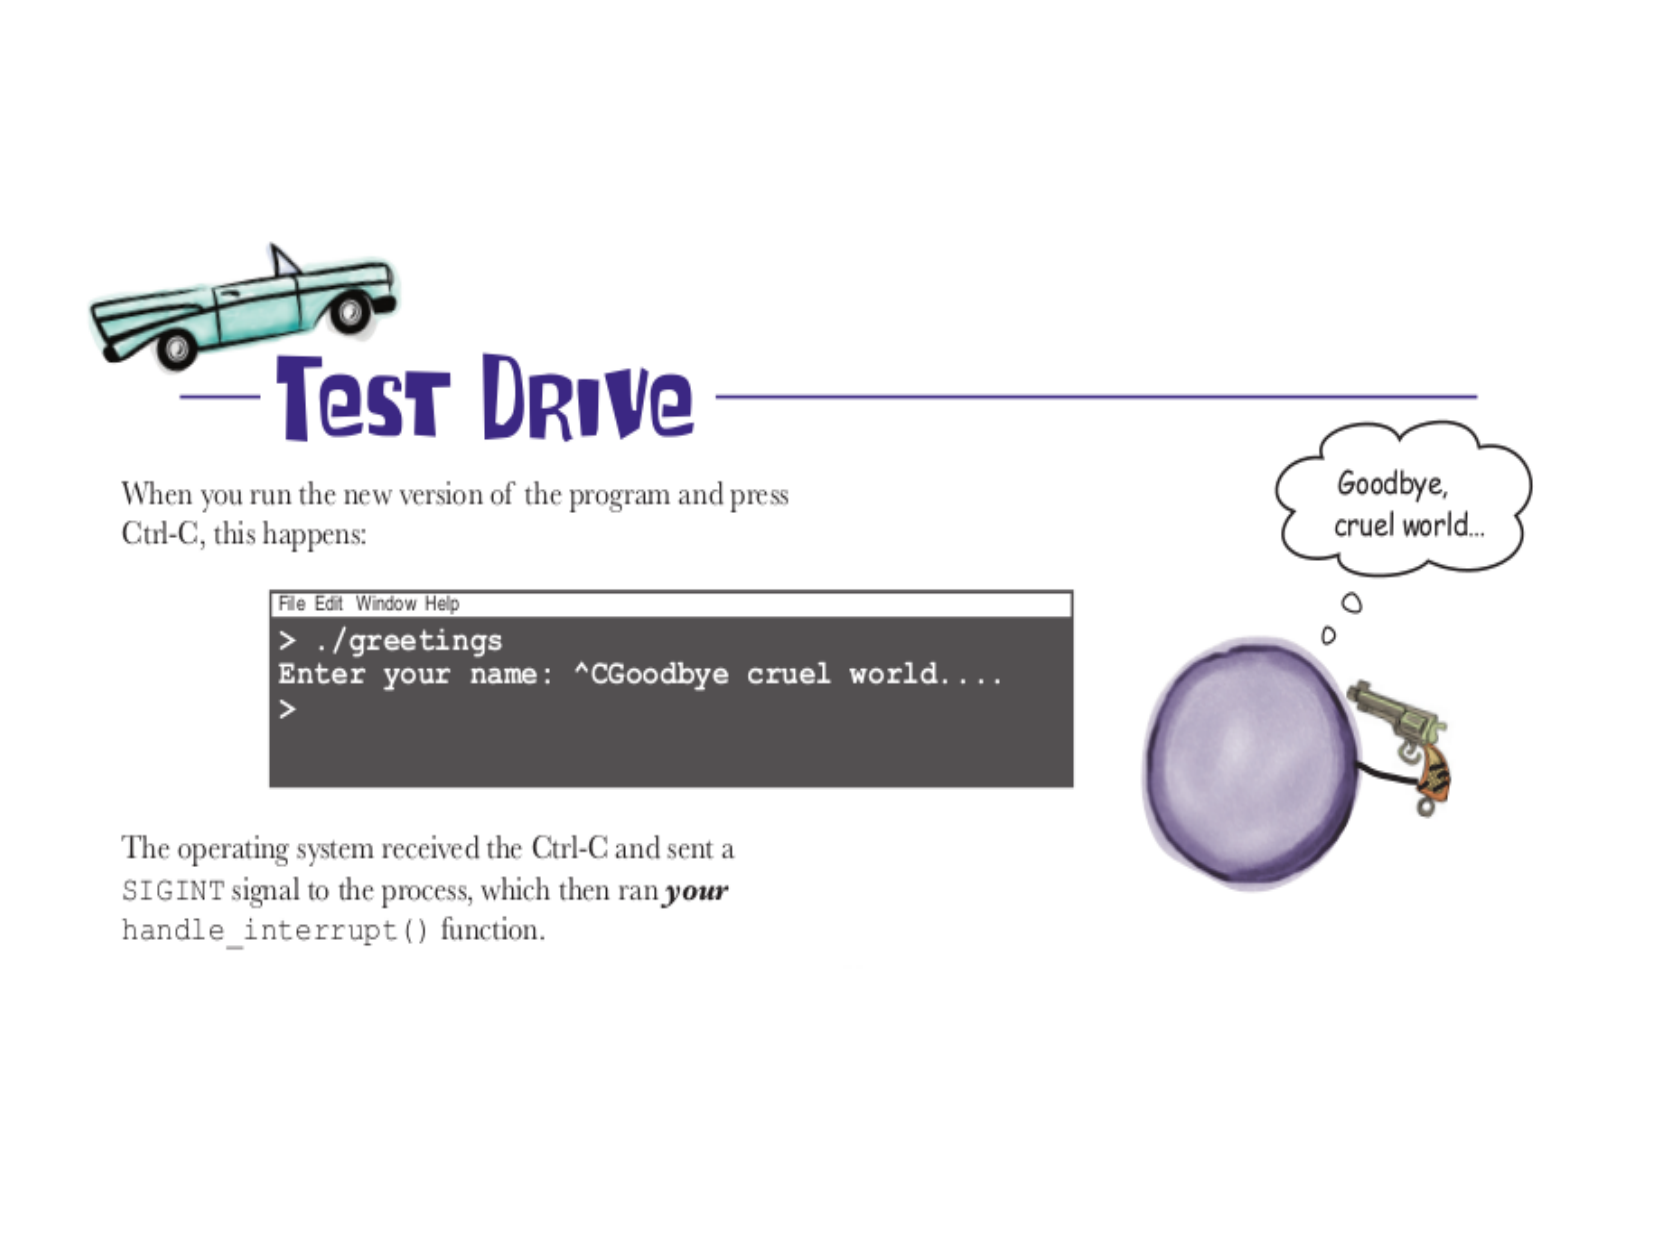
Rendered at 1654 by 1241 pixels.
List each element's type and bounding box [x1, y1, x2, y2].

picture [82, 236, 1560, 969]
